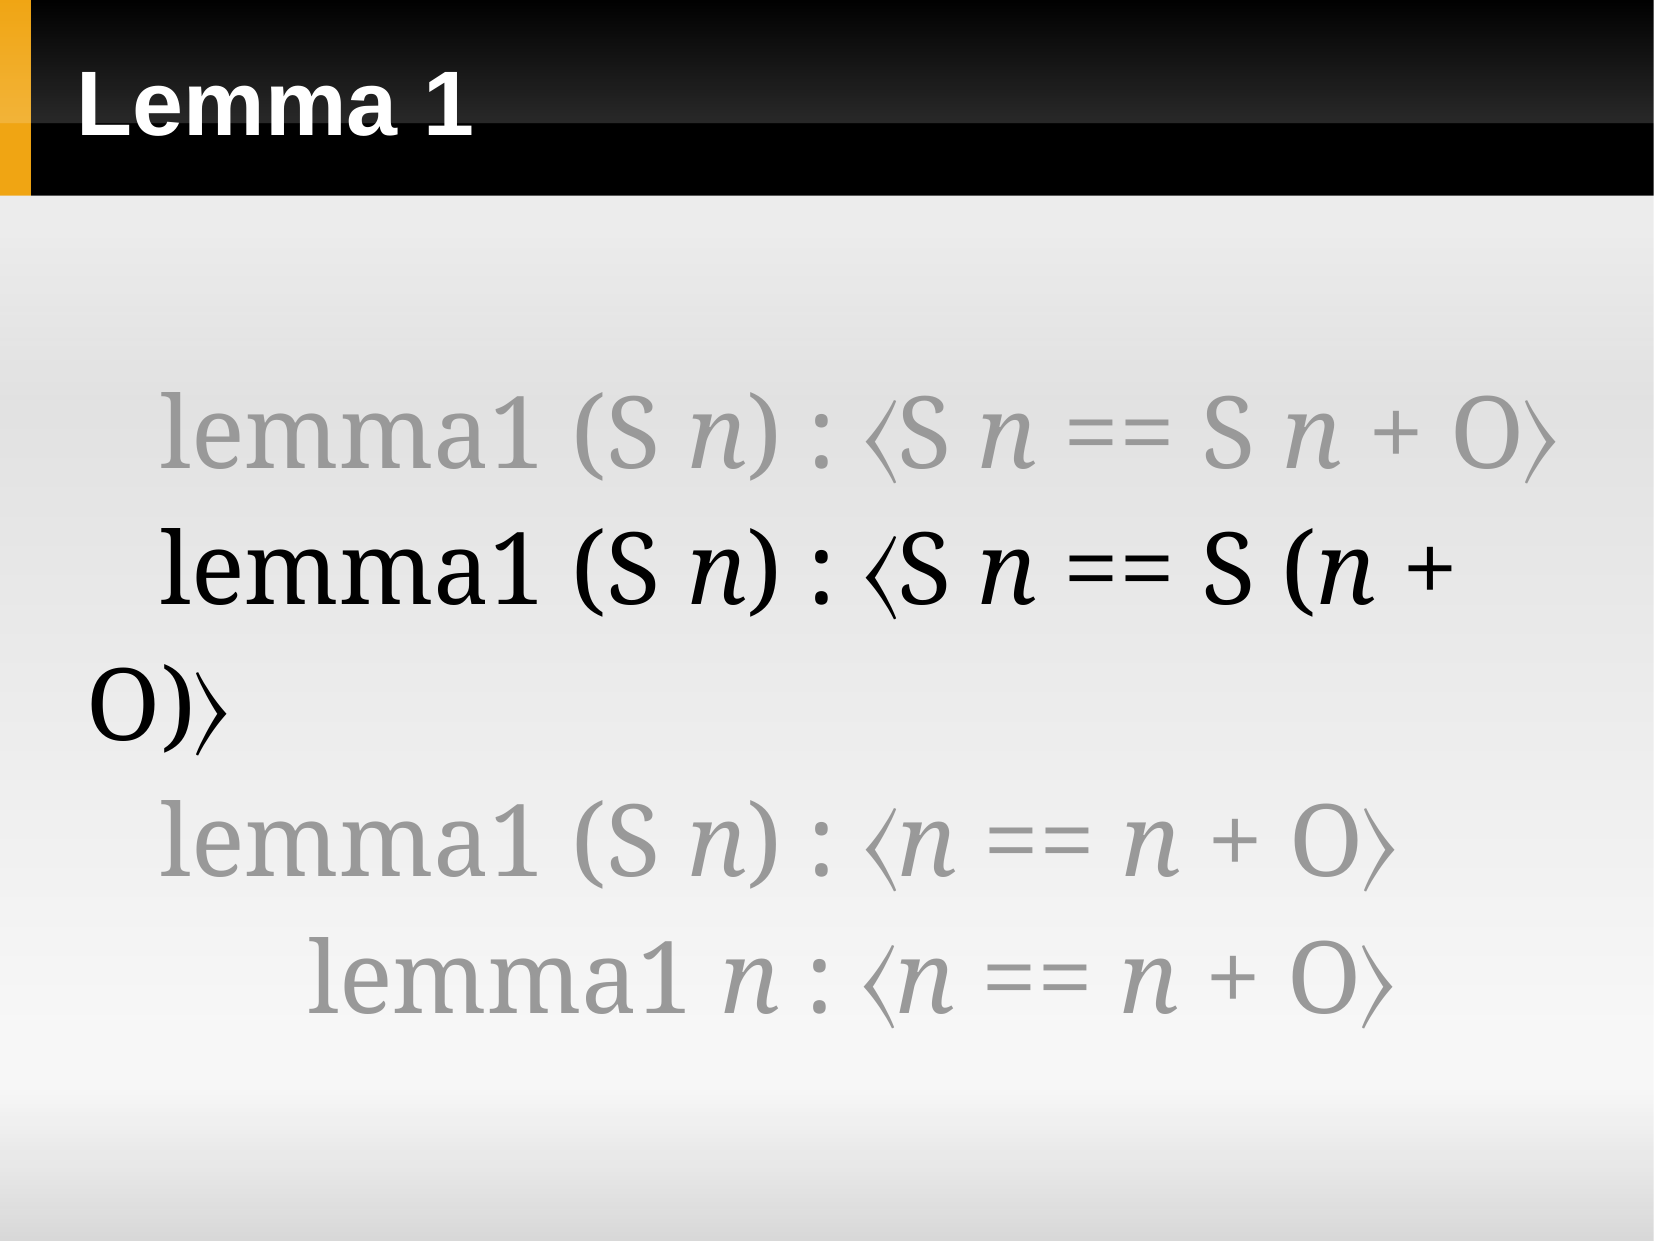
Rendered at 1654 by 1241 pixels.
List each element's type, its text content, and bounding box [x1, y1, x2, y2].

subtitle lemma1 (S n) : 〈S n == S n + O〉 lemma1 (S n) : 〈S n == S (n + O)〉 lemma1 (S n) : 〈n == n + O〉 lemma1 n : 〈n == n + O〉 [86, 300, 1576, 1104]
picture [0, 0, 1654, 1241]
title Lemma 1 [76, 7, 1565, 200]
